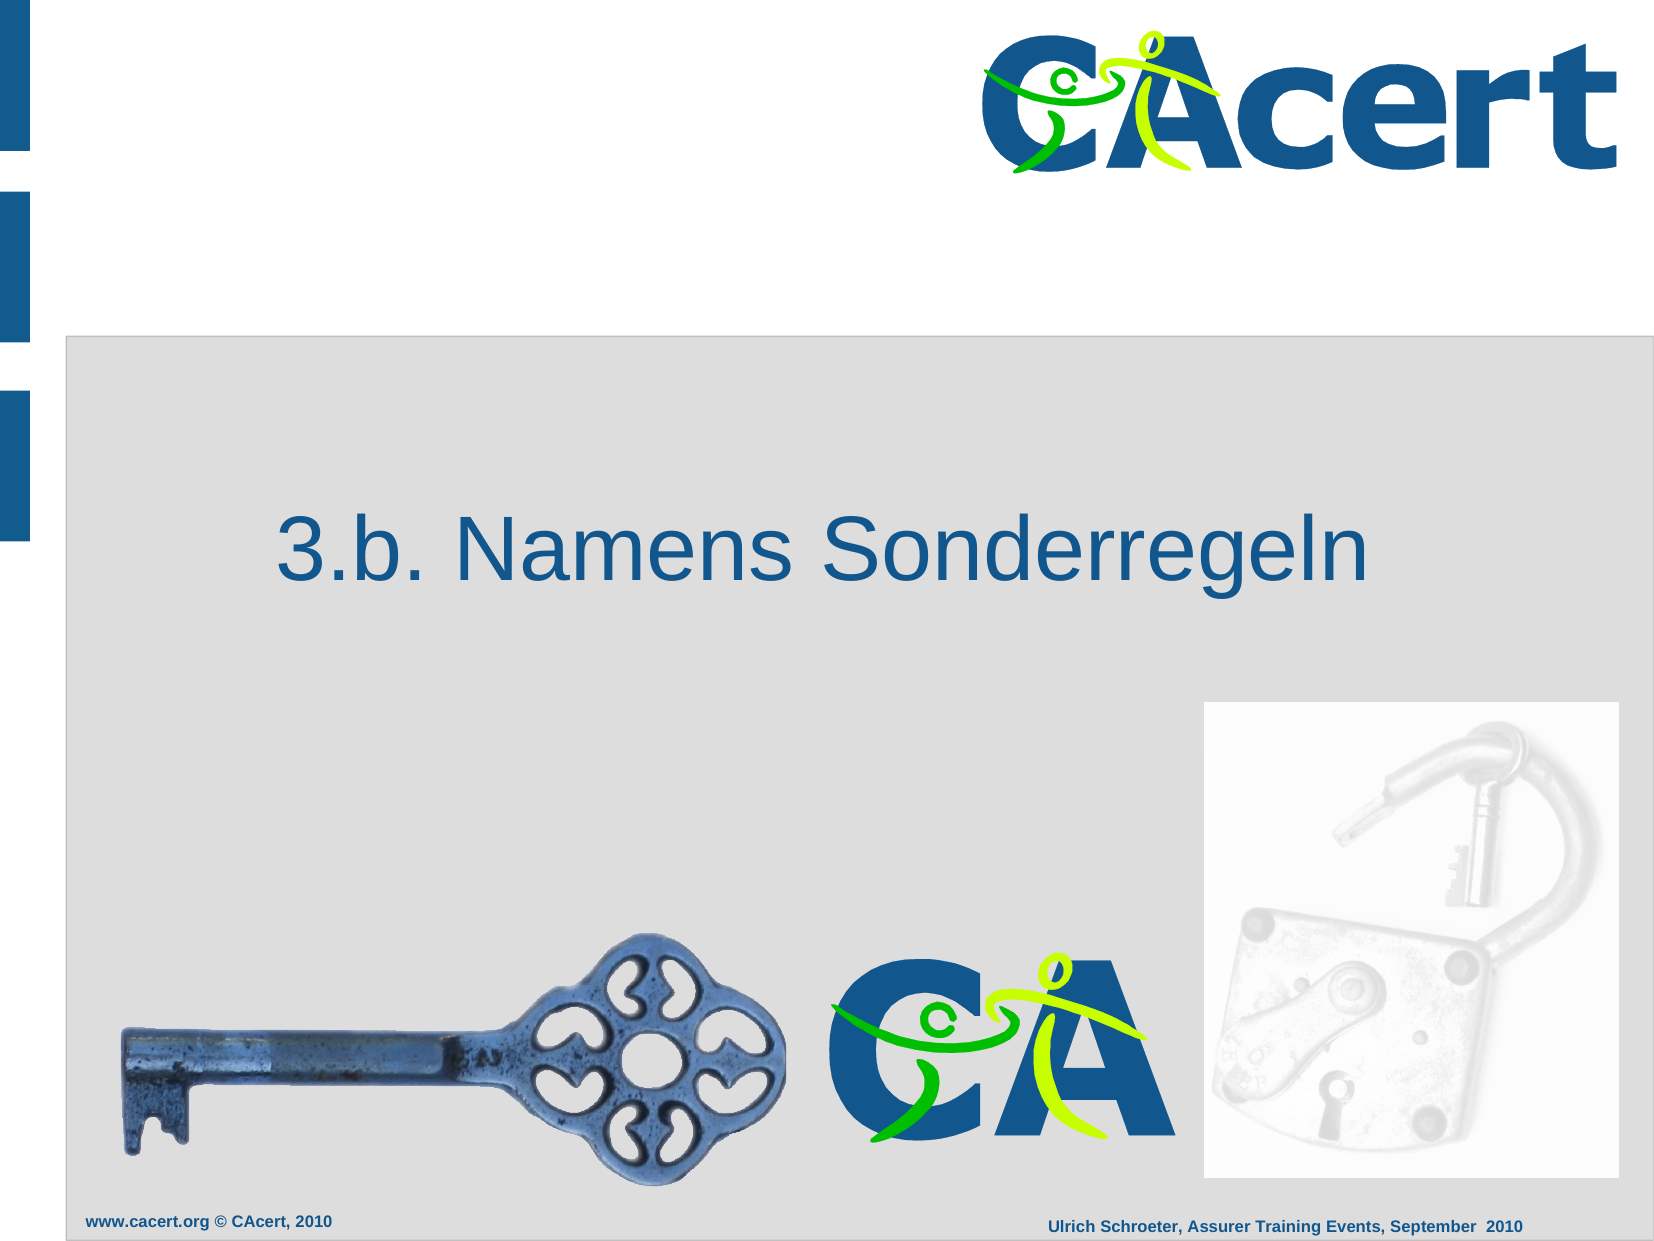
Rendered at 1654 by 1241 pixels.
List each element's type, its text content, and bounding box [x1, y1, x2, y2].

picture [106, 915, 800, 1203]
picture [826, 950, 1177, 1145]
title 3.b. Namens Sonderregeln [118, 442, 1530, 601]
picture [1204, 702, 1619, 1178]
